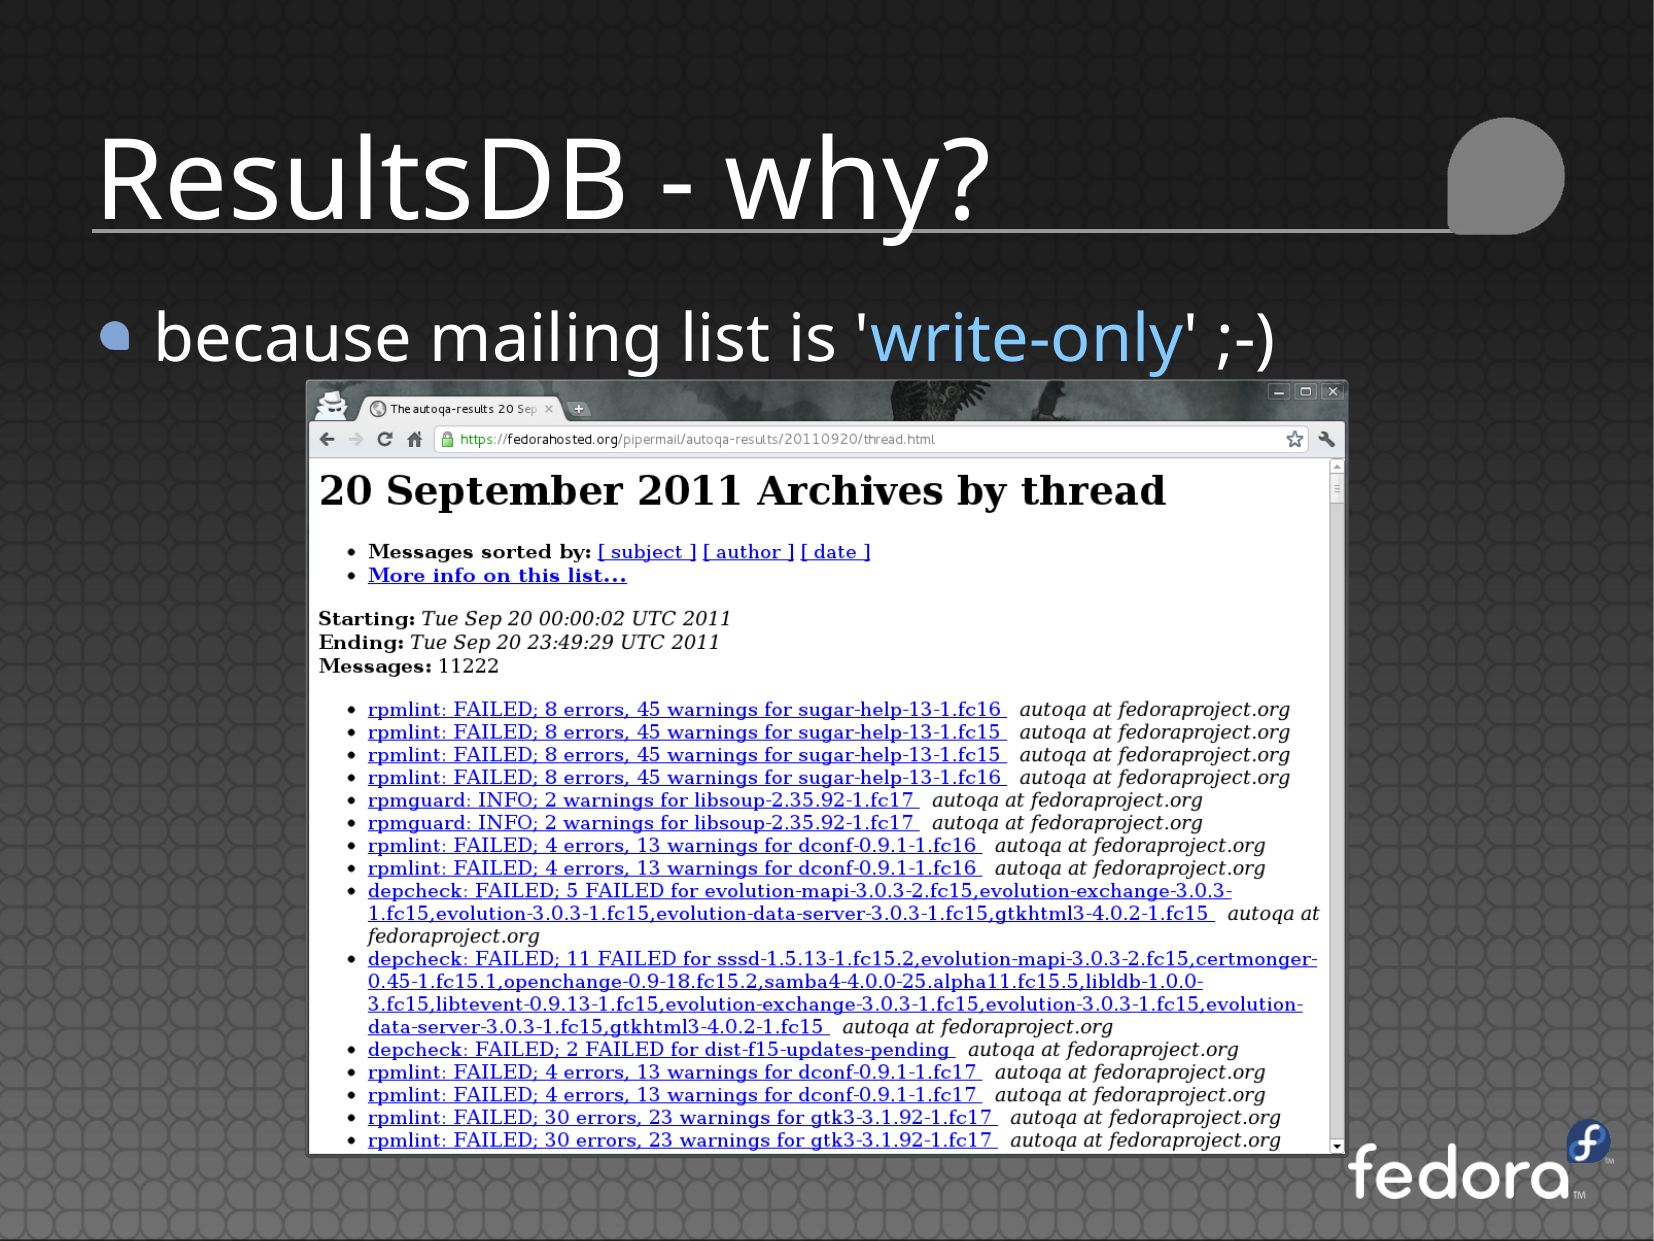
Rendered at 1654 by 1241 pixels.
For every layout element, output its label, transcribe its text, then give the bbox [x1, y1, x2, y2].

title ResultsDB - why? [94, 100, 1426, 251]
list because mailing list is 'write-only' ;-) [82, 290, 1571, 1094]
picture [0, 0, 1654, 1241]
